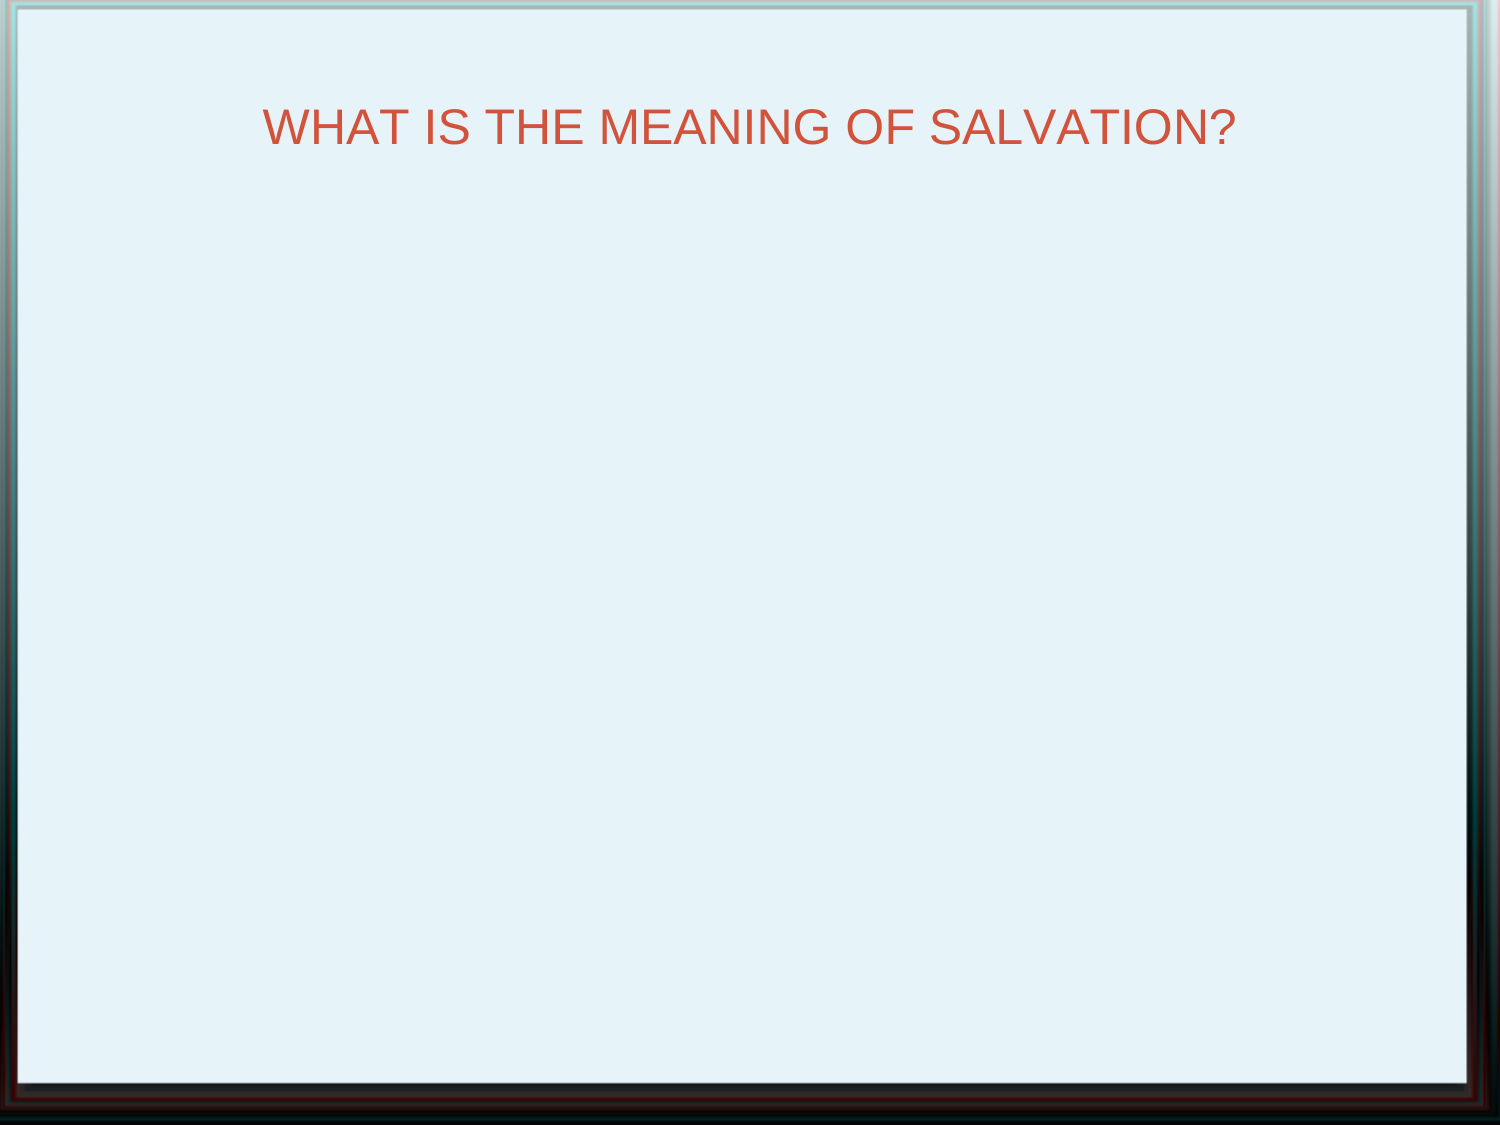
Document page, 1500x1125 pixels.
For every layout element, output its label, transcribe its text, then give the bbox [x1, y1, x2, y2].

title WHAT IS THE MEANING OF SALVATION? [75, 87, 1425, 413]
picture [0, 0, 1500, 1125]
